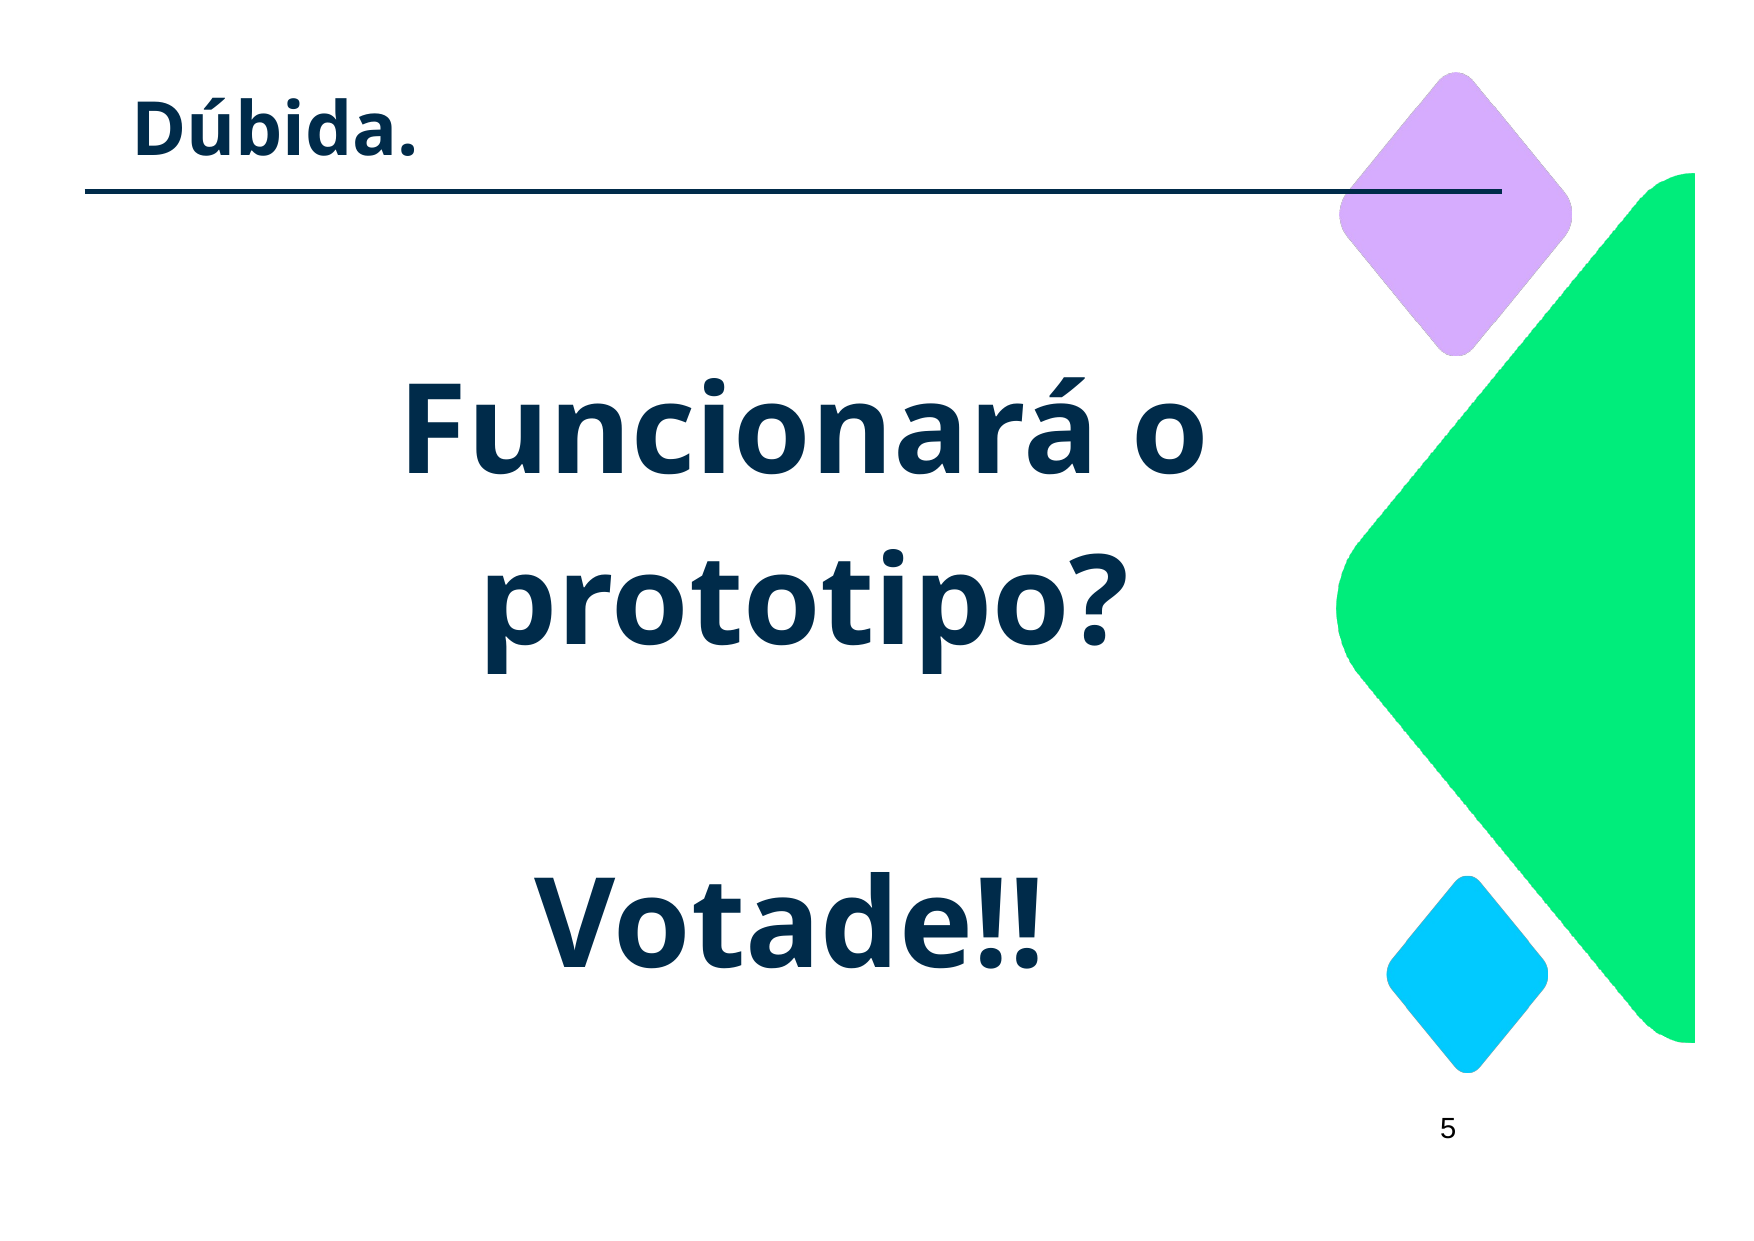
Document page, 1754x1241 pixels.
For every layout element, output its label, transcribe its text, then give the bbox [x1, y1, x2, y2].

picture [1387, 877, 1459, 966]
title Dúbida. [131, 24, 1506, 178]
text_box Votade!! [354, 797, 1227, 1004]
text_box Funcionará o prototipo? [368, 324, 1241, 682]
picture [1336, 72, 1695, 1073]
picture [1387, 983, 1462, 1073]
